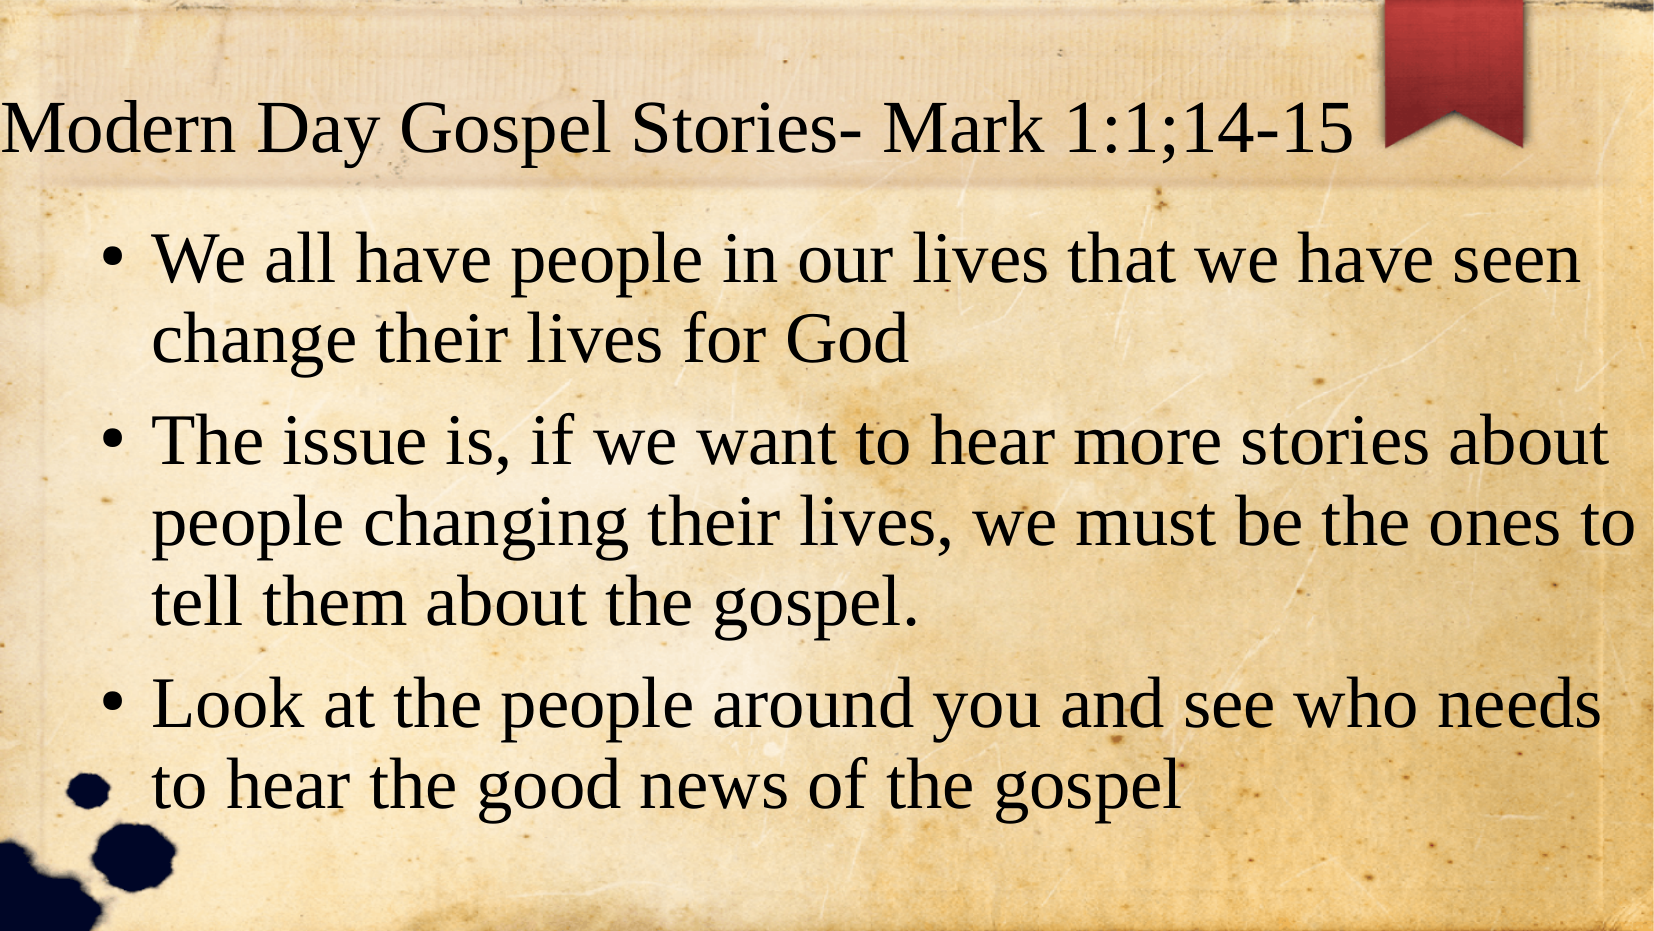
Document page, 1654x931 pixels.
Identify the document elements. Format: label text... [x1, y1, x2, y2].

title Modern Day Gospel Stories- Mark 1:1;14-15 [0, 37, 1463, 218]
picture [0, 0, 1654, 931]
list We all have people in our lives that we have seen change their lives for God The issue is, if we want to hear more stories about people changing their lives, we must be the ones to tell them about the gospel. Look at the people around you and see who needs to hear the good news of the gospel [82, 217, 1651, 826]
